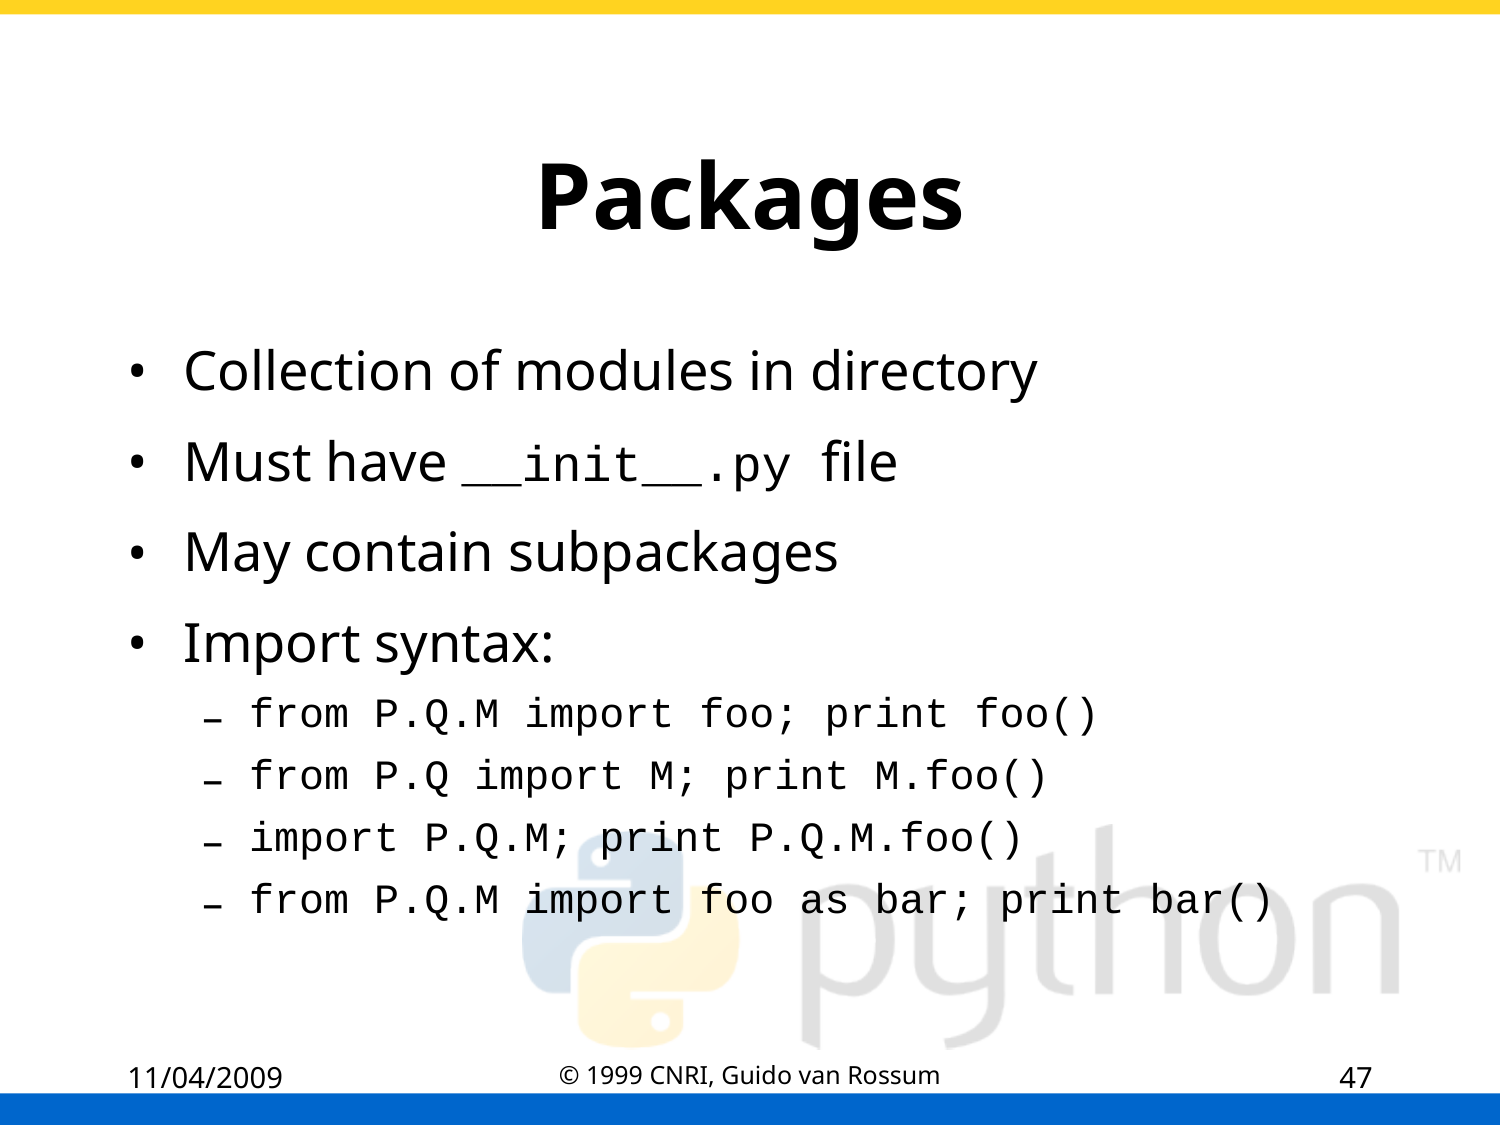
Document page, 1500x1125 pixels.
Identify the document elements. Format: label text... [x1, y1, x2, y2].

title Packages [112, 99, 1388, 288]
list Collection of modules in directory Must have __init__.py file May contain subpackages Import syntax: from P.Q.M import foo; print foo() from P.Q import M; print M.foo() import P.Q.M; print P.Q.M.foo() from P.Q.M import foo as bar; print bar() [112, 324, 1388, 1001]
